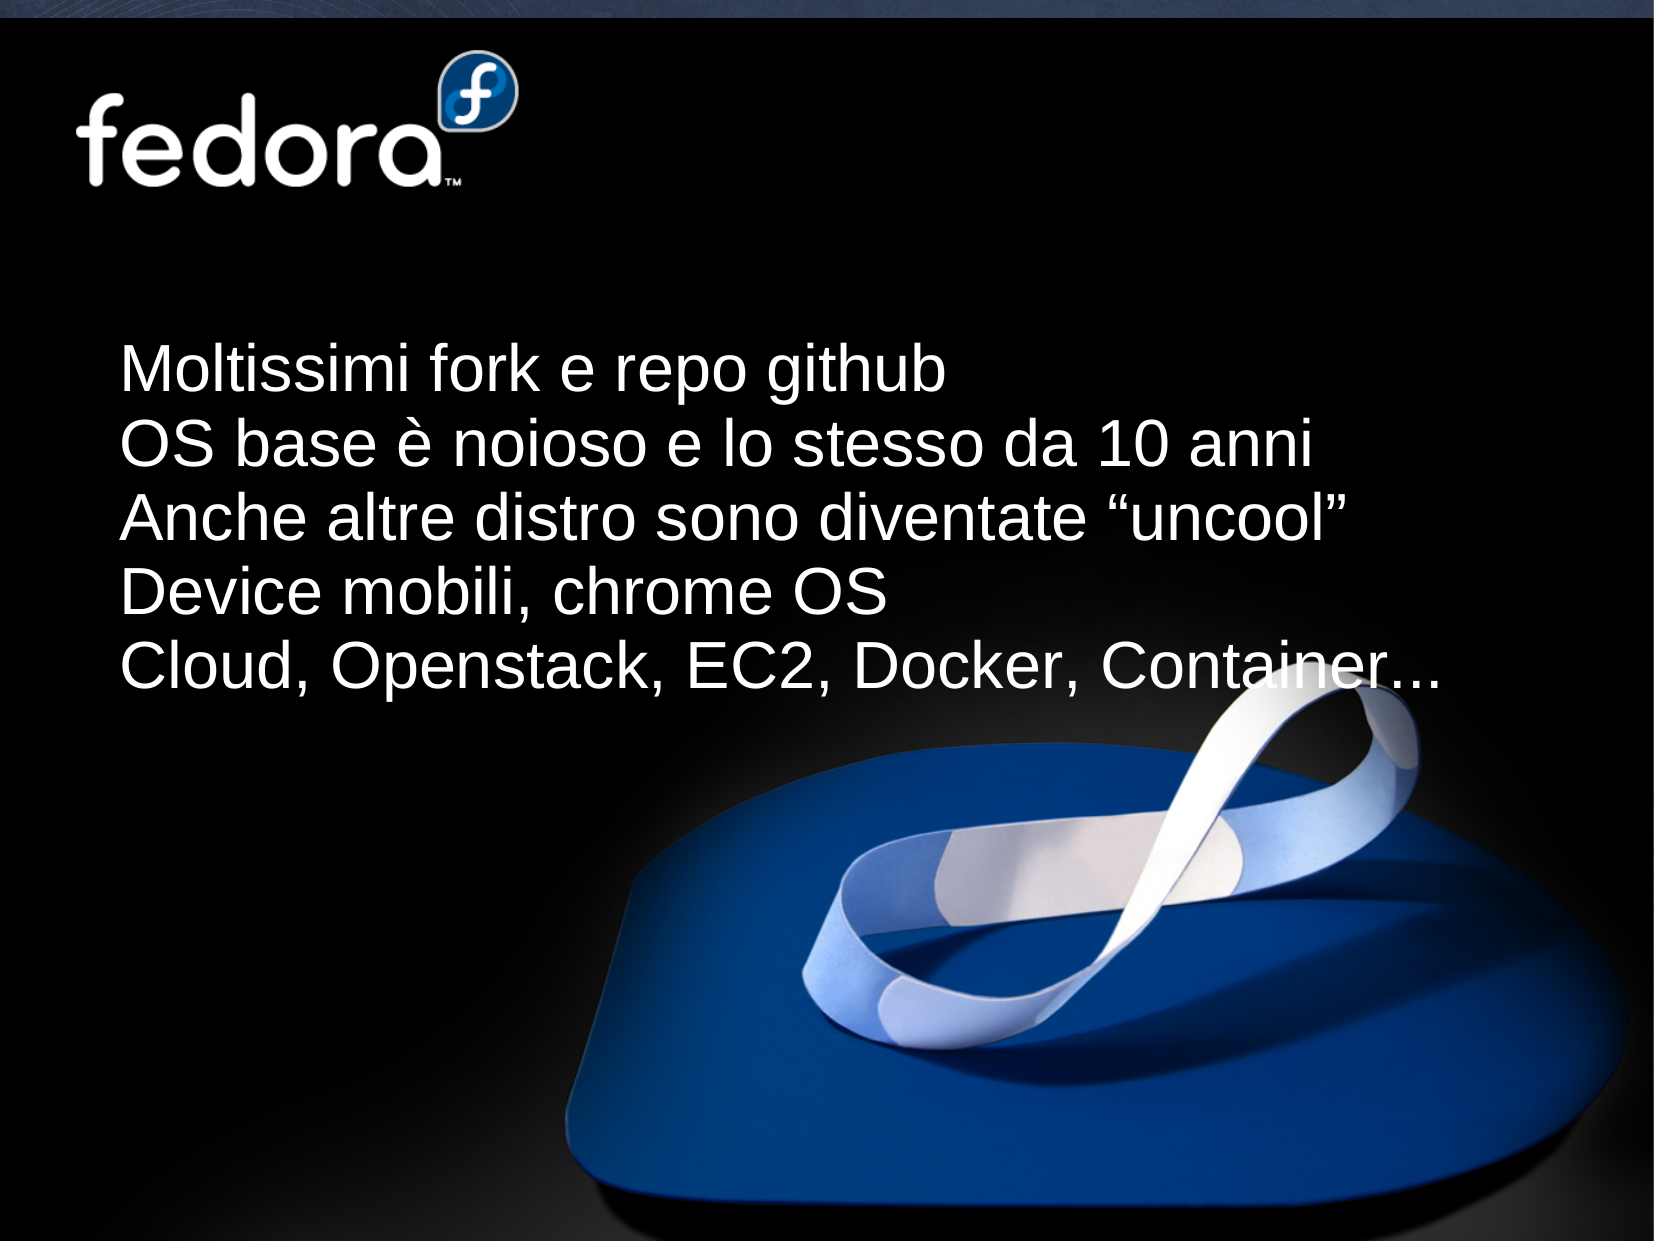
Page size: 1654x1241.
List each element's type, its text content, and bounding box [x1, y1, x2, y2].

picture [0, 0, 1654, 1241]
subtitle Moltissimi fork e repo github OS base è noioso e lo stesso da 10 anni Anche altre distro sono diventate “uncool” Device mobili, chrome OS Cloud, Openstack, EC2, Docker, Container... [89, 79, 1578, 659]
